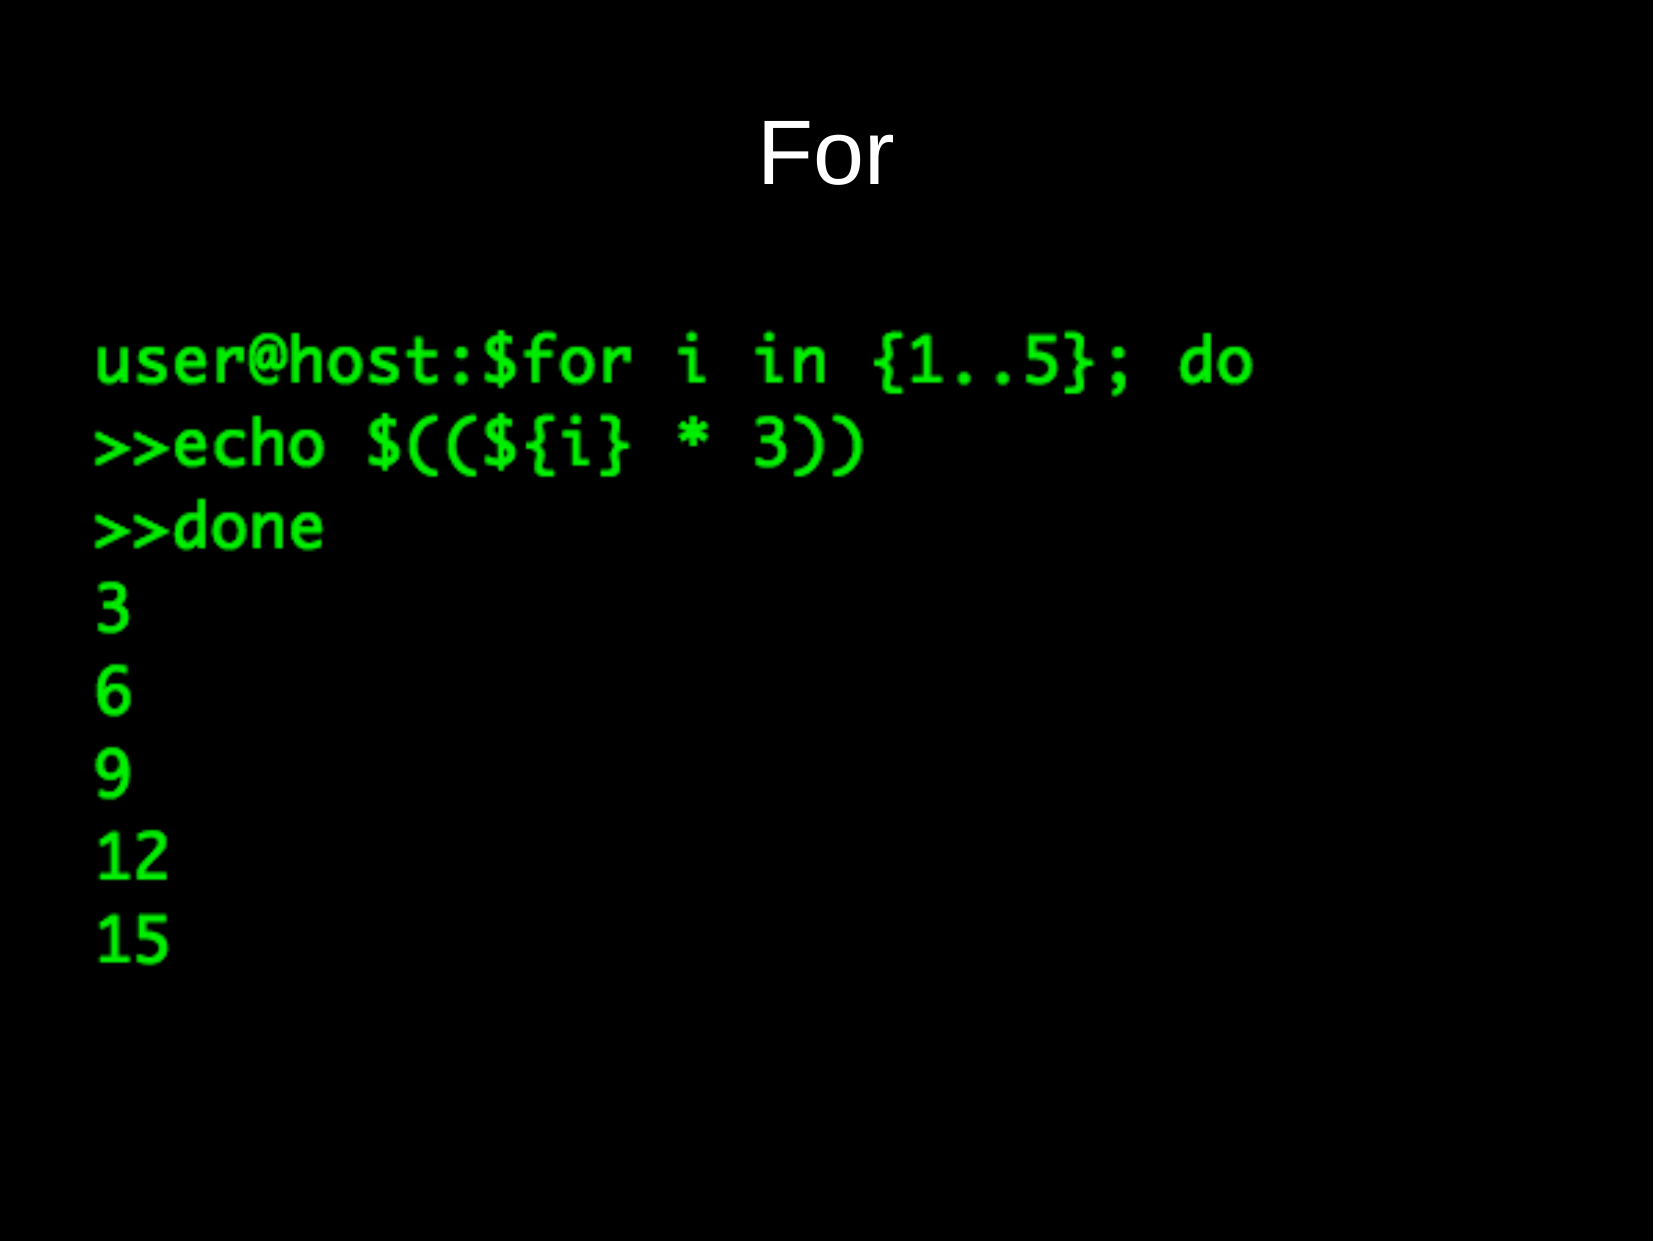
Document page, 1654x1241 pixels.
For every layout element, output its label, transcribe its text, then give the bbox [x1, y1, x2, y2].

title For [82, 49, 1571, 257]
picture [82, 320, 1538, 980]
